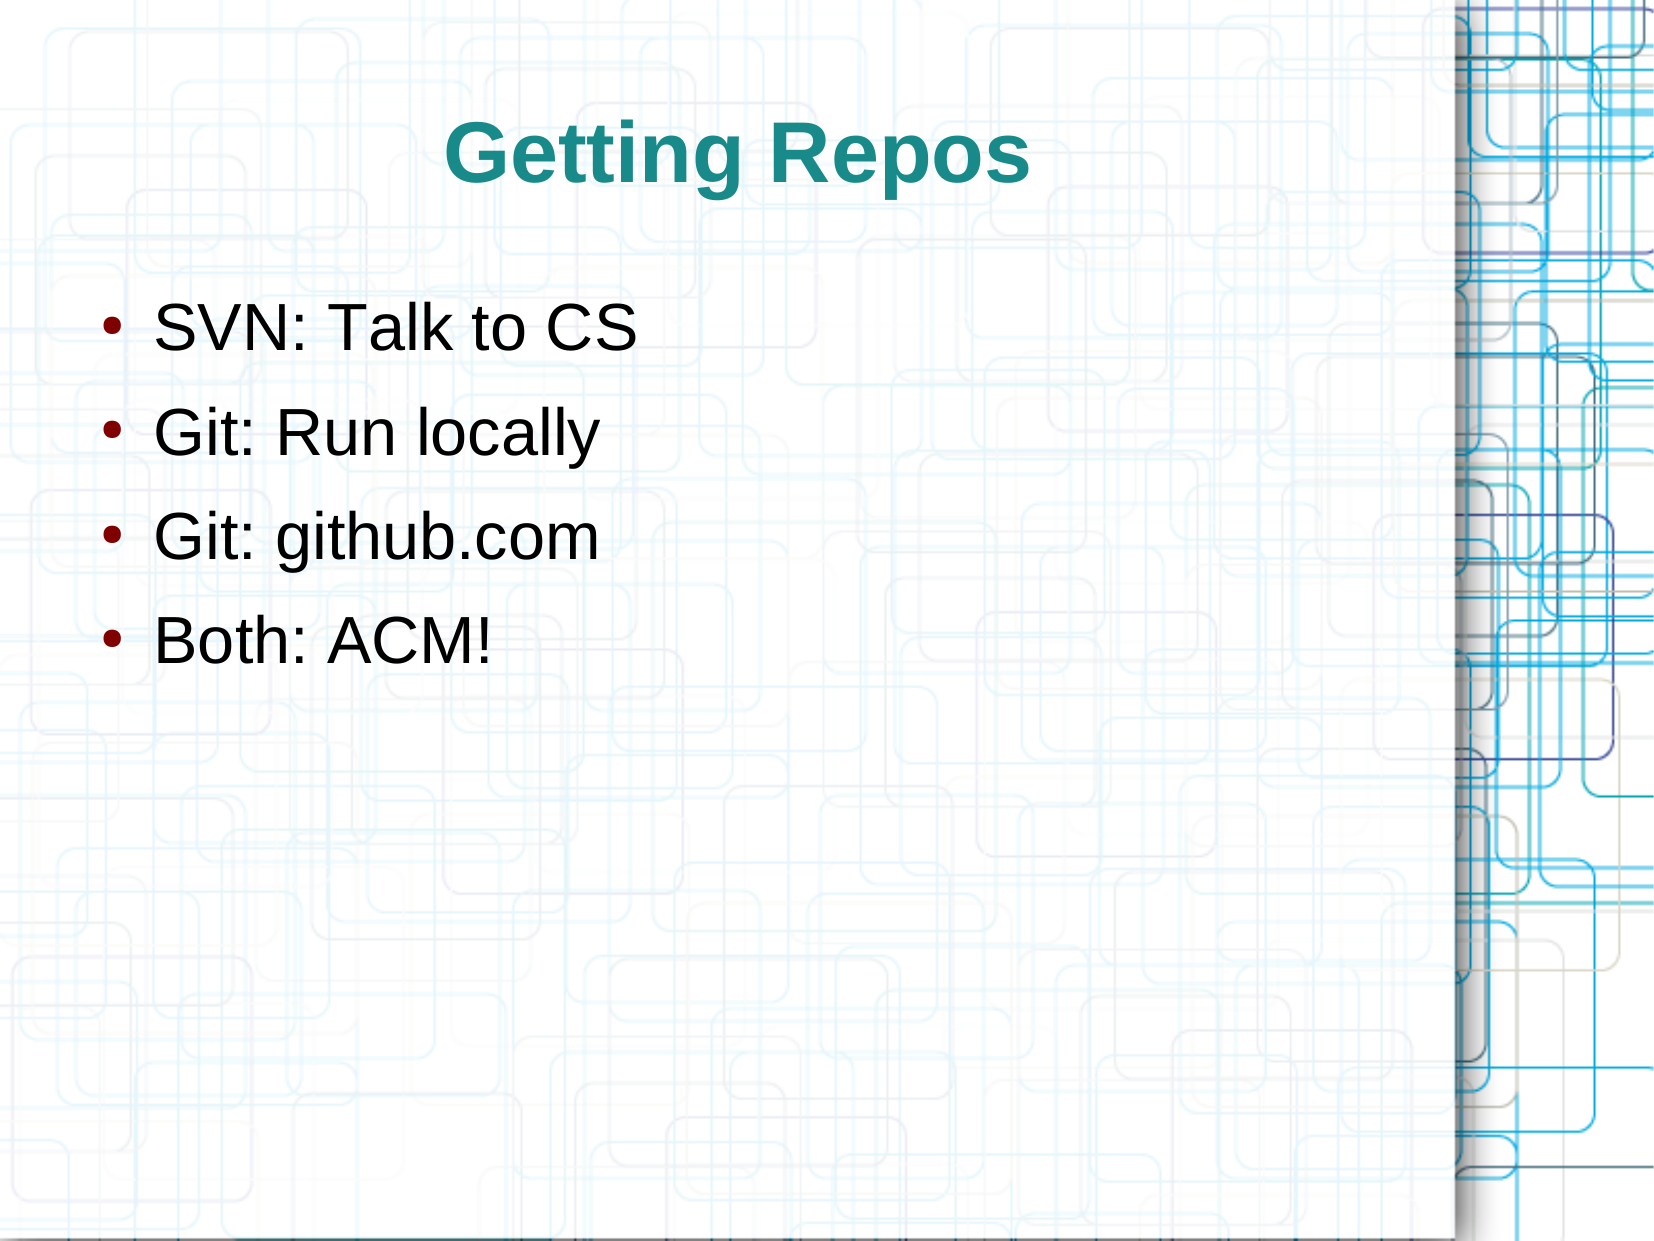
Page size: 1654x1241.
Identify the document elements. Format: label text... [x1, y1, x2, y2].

picture [0, 0, 1654, 1241]
title Getting Repos [59, 49, 1418, 257]
list SVN: Talk to CS Git: Run locally Git: github.com Both: ACM! [82, 290, 1418, 1010]
